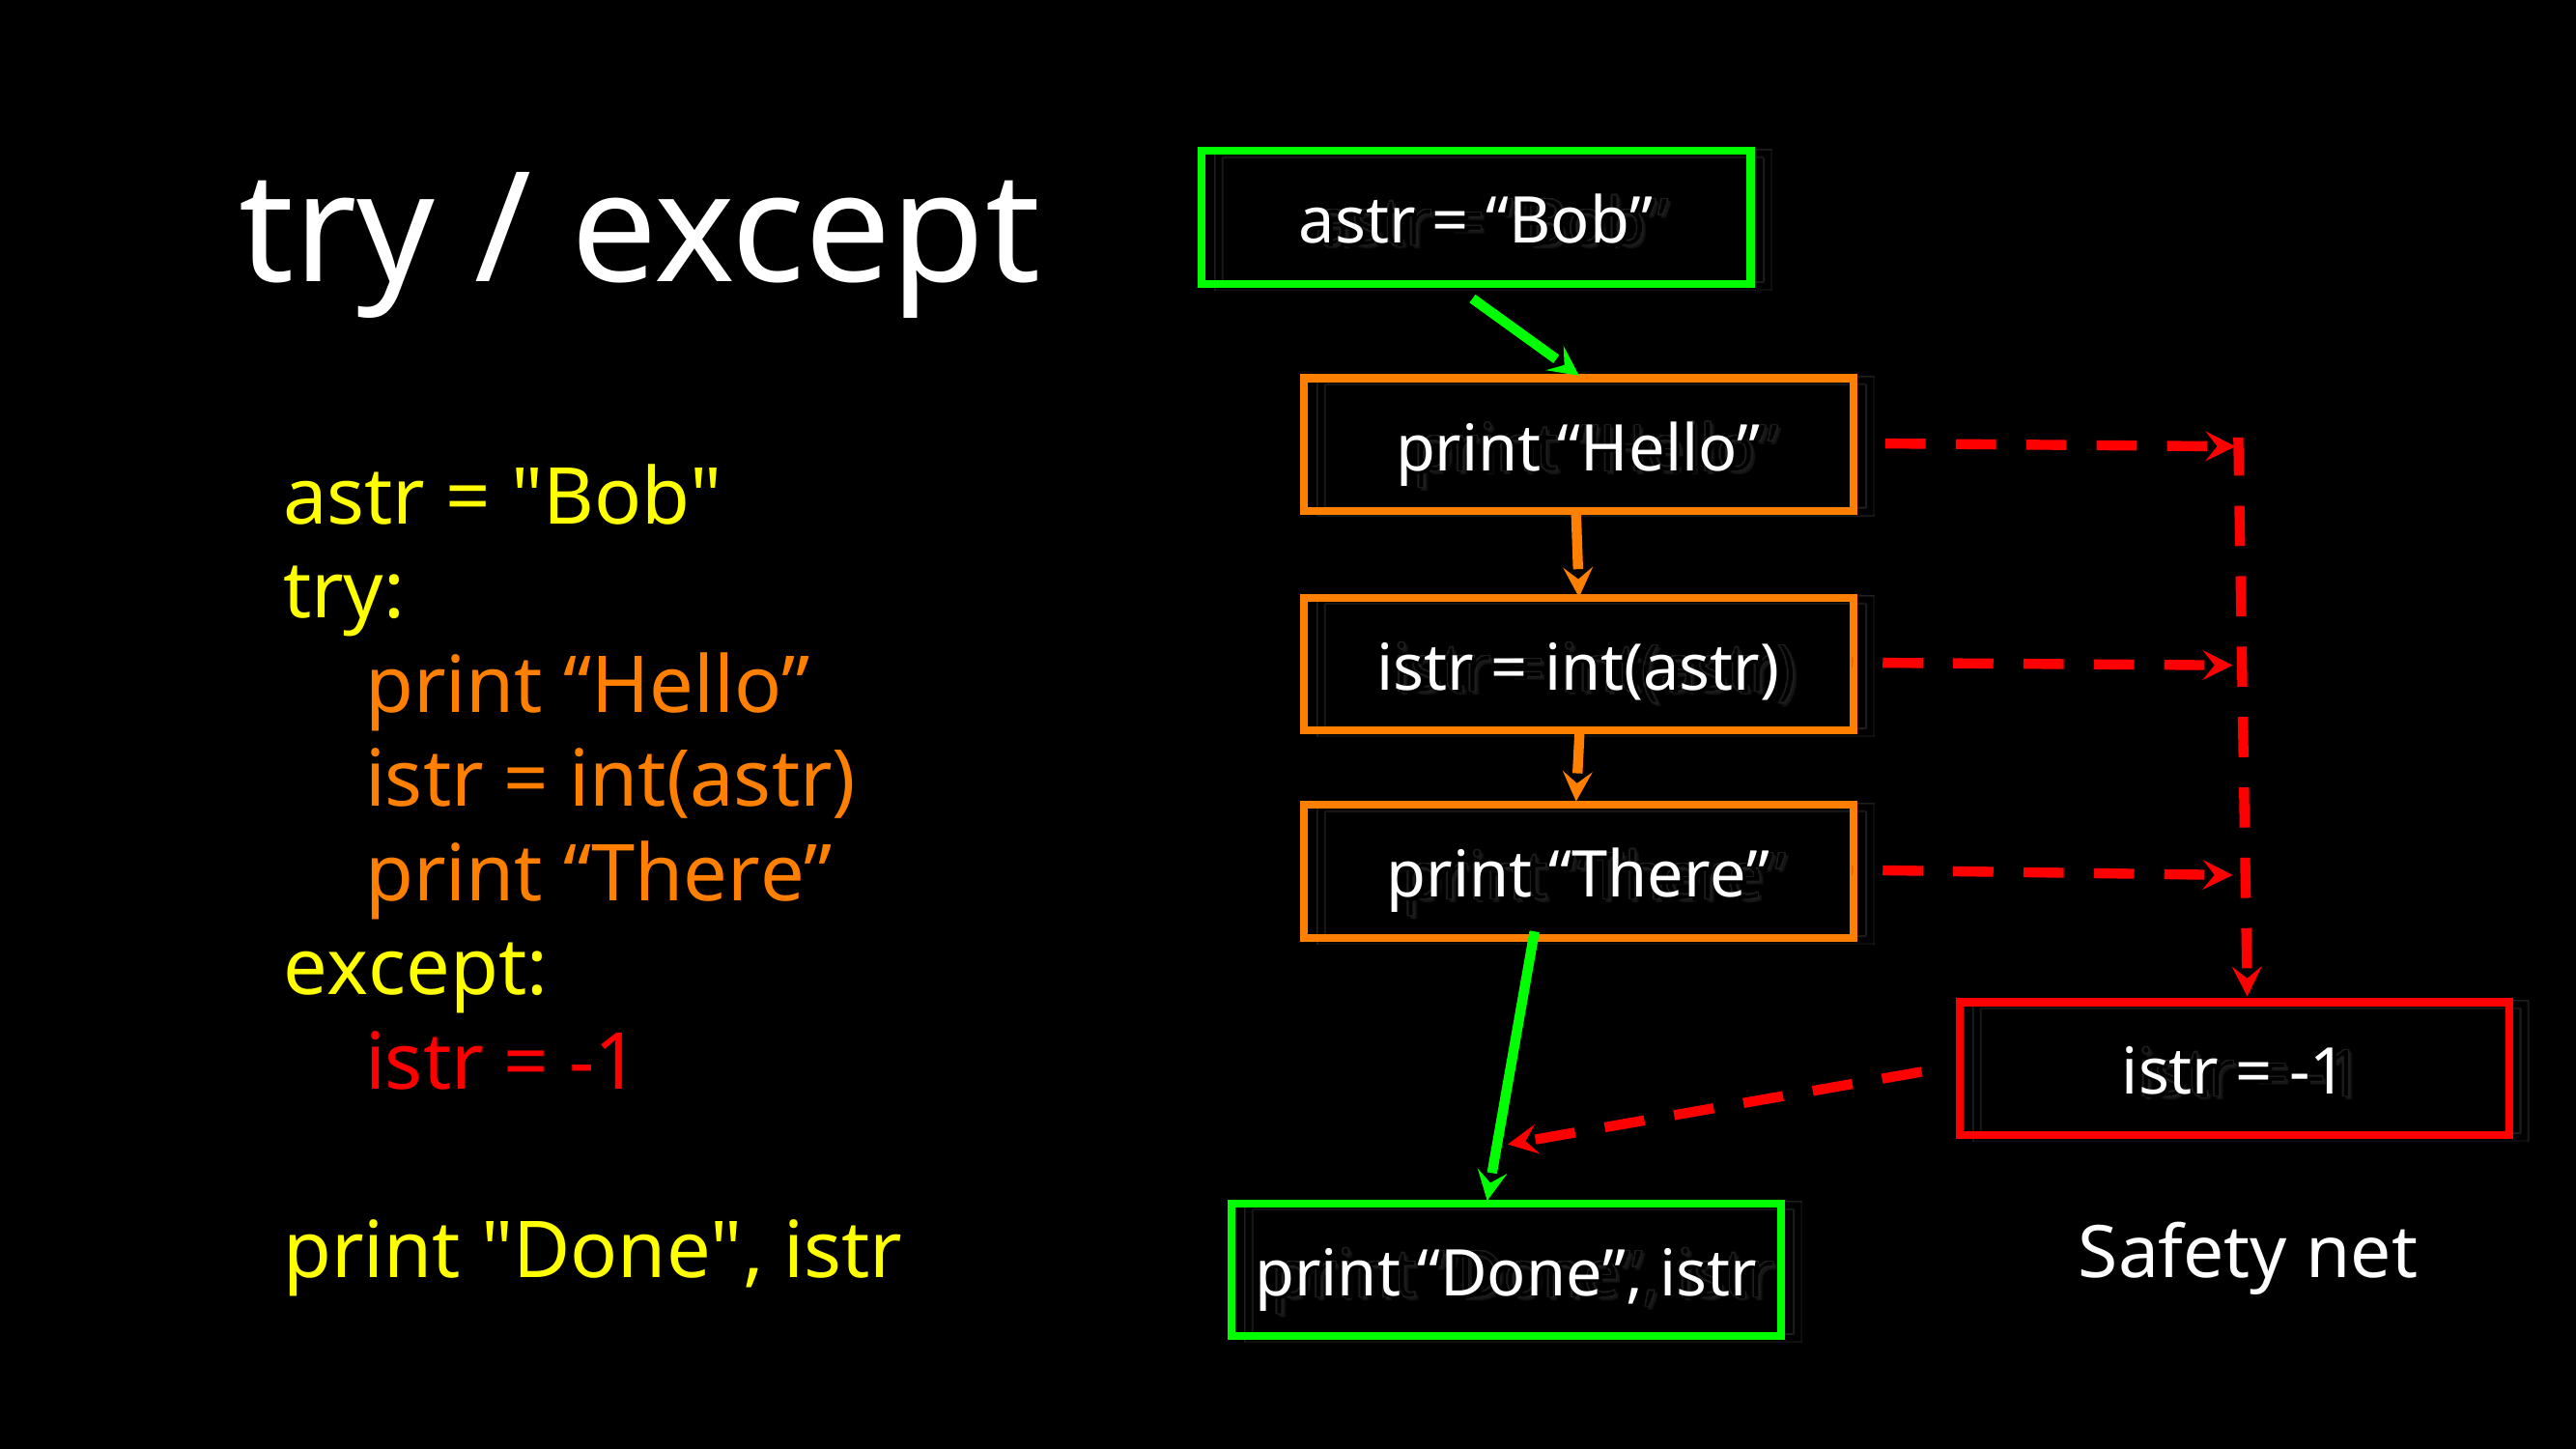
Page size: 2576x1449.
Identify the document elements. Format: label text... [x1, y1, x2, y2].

text_box print “Done”, istr [1231, 1203, 1781, 1337]
text_box astr = “Bob” [1201, 151, 1751, 284]
text_box Safety net [2078, 1205, 2419, 1293]
title try / except [183, 38, 1097, 403]
text_box astr = "Bob" try: print “Hello” istr = int(astr) print “There” except: istr = -1 print "Done", istr [283, 445, 904, 1293]
text_box print “There” [1303, 805, 1854, 938]
text_box istr = int(astr) [1303, 597, 1854, 731]
text_box istr = -1 [1960, 1002, 2509, 1135]
text_box print “Hello” [1303, 378, 1854, 512]
